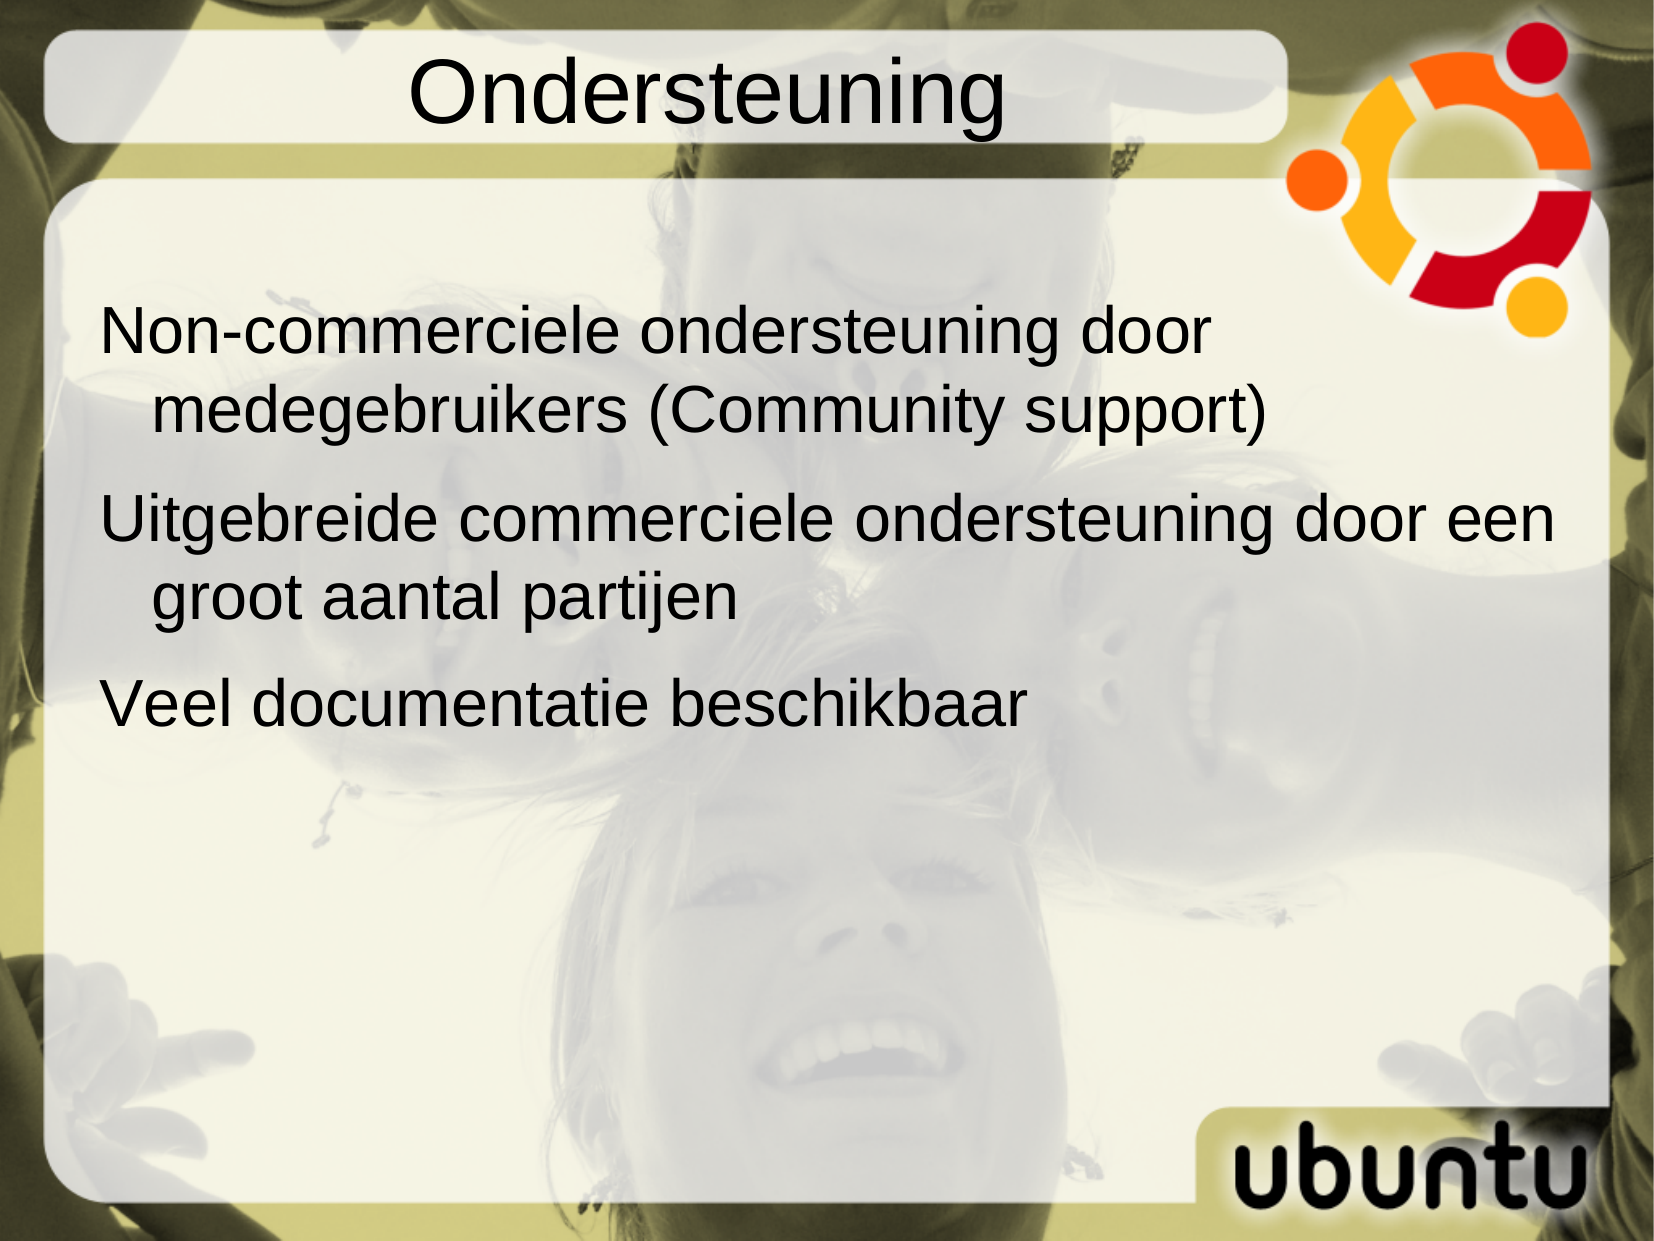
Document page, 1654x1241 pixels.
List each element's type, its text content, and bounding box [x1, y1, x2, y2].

title Ondersteuning [147, 17, 1270, 148]
picture [0, 0, 1654, 1241]
list Non-commerciele ondersteuning door medegebruikers (Community support)‏ Uitgebreide commerciele ondersteuning door een groot aantal partijen Veel documentatie beschikbaar [82, 290, 1571, 1094]
